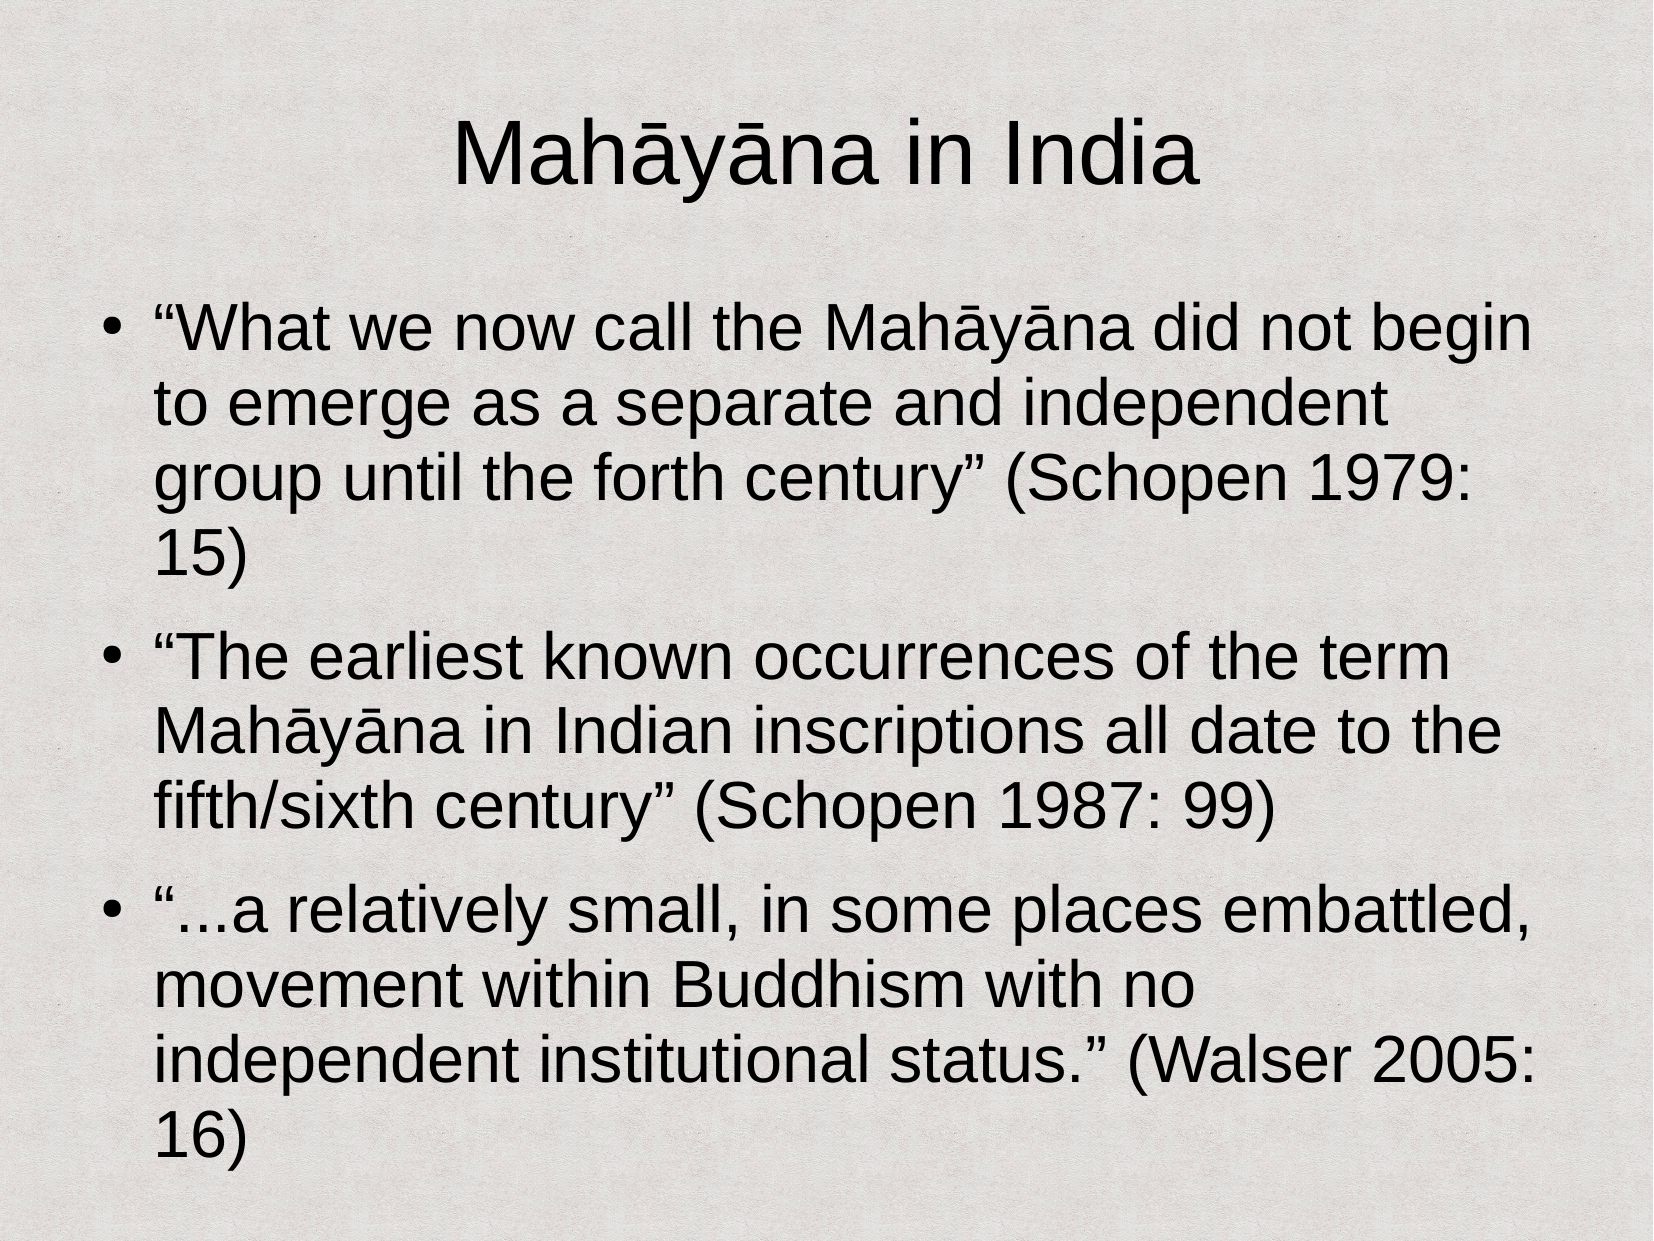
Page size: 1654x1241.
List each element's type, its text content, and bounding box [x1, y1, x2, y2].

list “What we now call the Mahāyāna did not begin to emerge as a separate and independent group until the forth century” (Schopen 1979: 15) “The earliest known occurrences of the term Mahāyāna in Indian inscriptions all date to the fifth/sixth century” (Schopen 1987: 99) “...a relatively small, in some places embattled, movement within Buddhism with no independent institutional status.” (Walser 2005: 16) [82, 290, 1571, 1172]
picture [0, 0, 1654, 1241]
title Mahāyāna in India [82, 49, 1571, 257]
